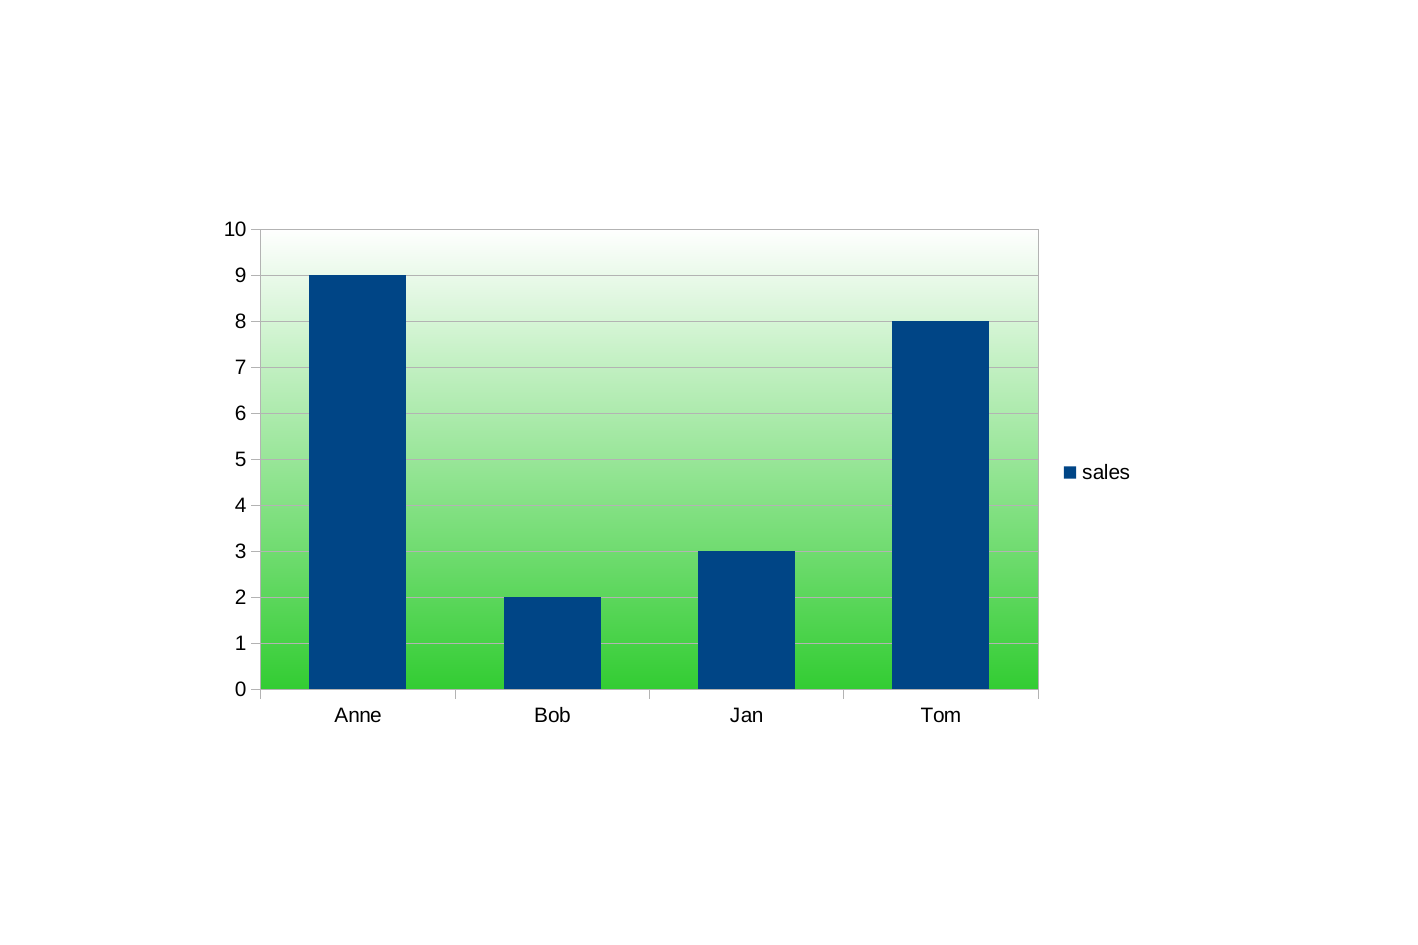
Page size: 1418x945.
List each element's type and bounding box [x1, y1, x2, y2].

chart [205, 206, 1150, 739]
